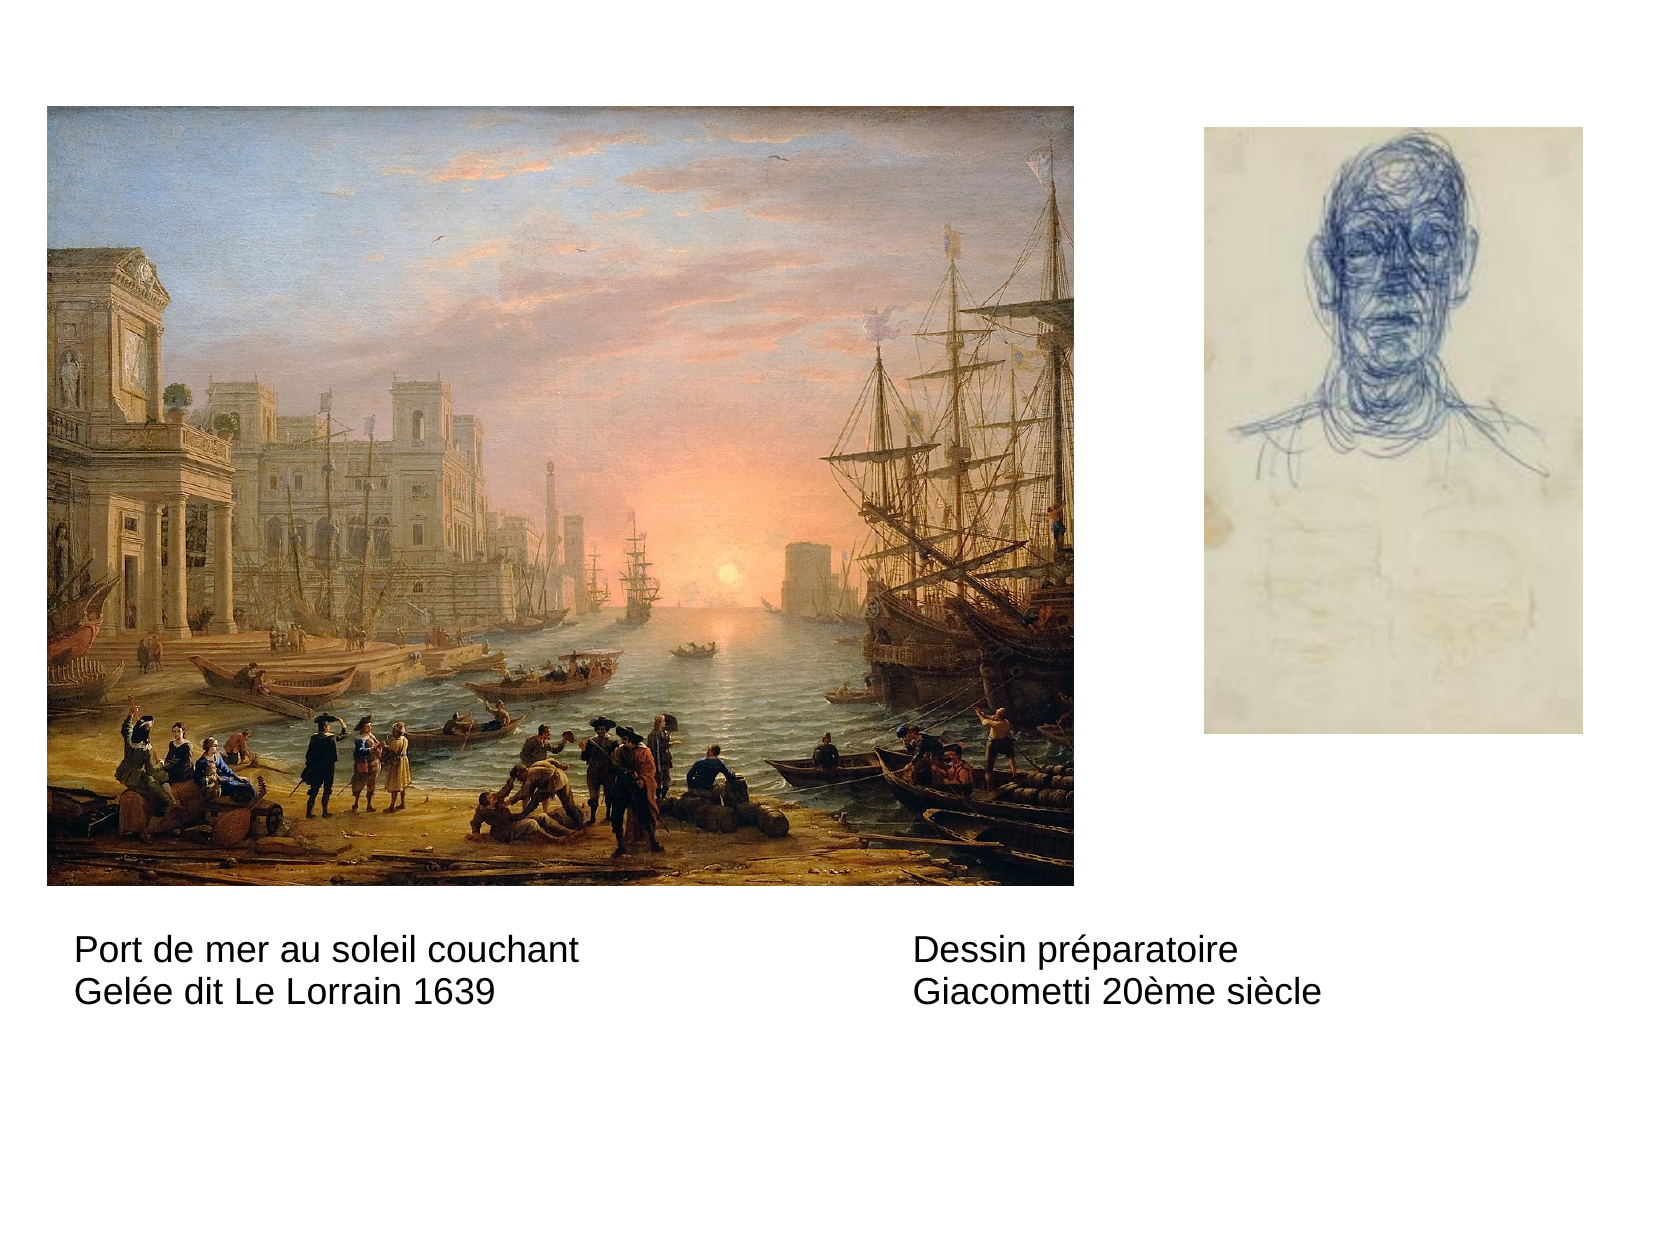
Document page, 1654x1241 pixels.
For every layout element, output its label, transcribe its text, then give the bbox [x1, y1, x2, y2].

text_box Port de mer au soleil couchant Gelée dit Le Lorrain 1639 [59, 921, 792, 1021]
picture [1204, 127, 1583, 735]
text_box Dessin préparatoire Giacometti 20ème siècle [897, 921, 1630, 1021]
picture [47, 106, 1074, 886]
